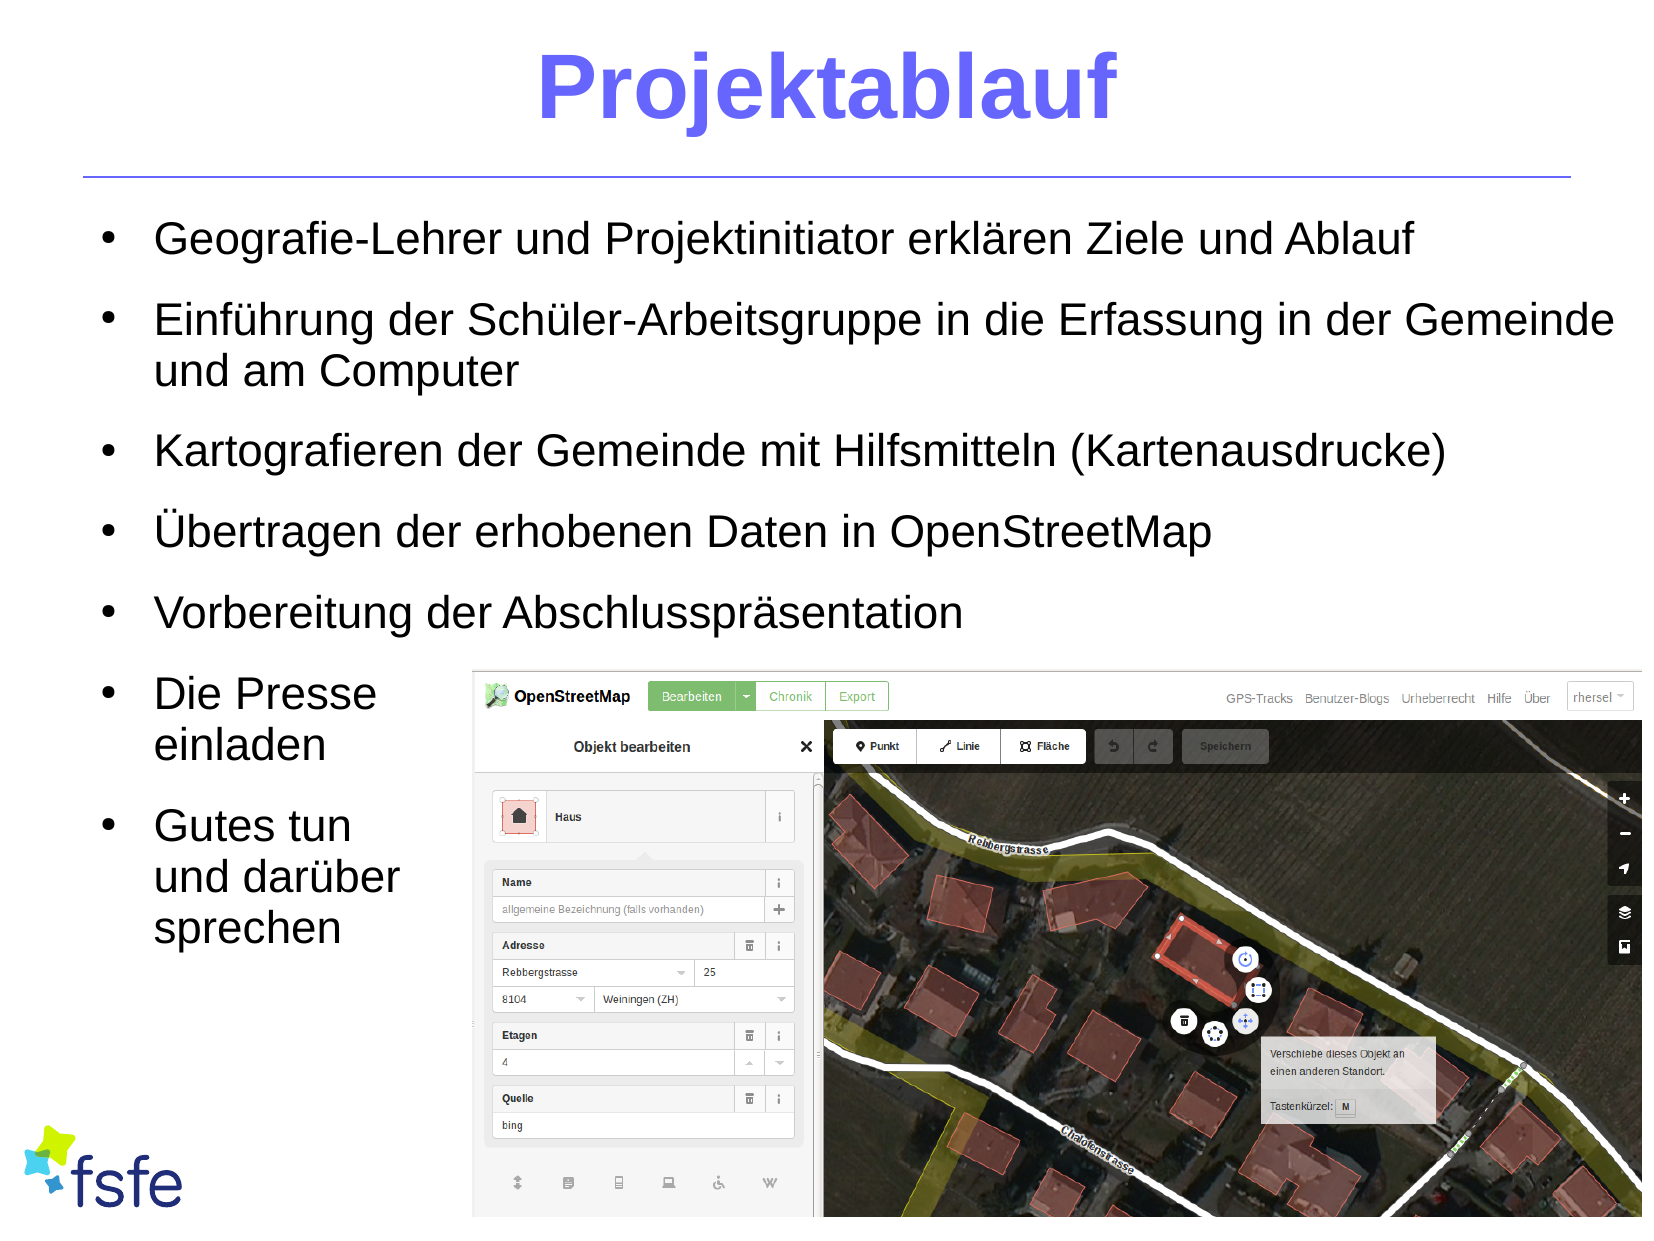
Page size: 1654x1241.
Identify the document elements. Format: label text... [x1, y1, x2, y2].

title Projektablauf [82, 31, 1571, 142]
list Geografie-Lehrer und Projektinitiator erklären Ziele und Ablauf Einführung der Schüler-Arbeitsgruppe in die Erfassung in der Gemeinde und am Computer Kartografieren der Gemeinde mit Hilfsmitteln (Kartenausdrucke) Übertragen der erhobenen Daten in OpenStreetMap Vorbereitung der Abschlusspräsentation Die Presse einladen Gutes tun und darüber sprechen [82, 212, 1642, 981]
picture [472, 669, 1642, 1217]
